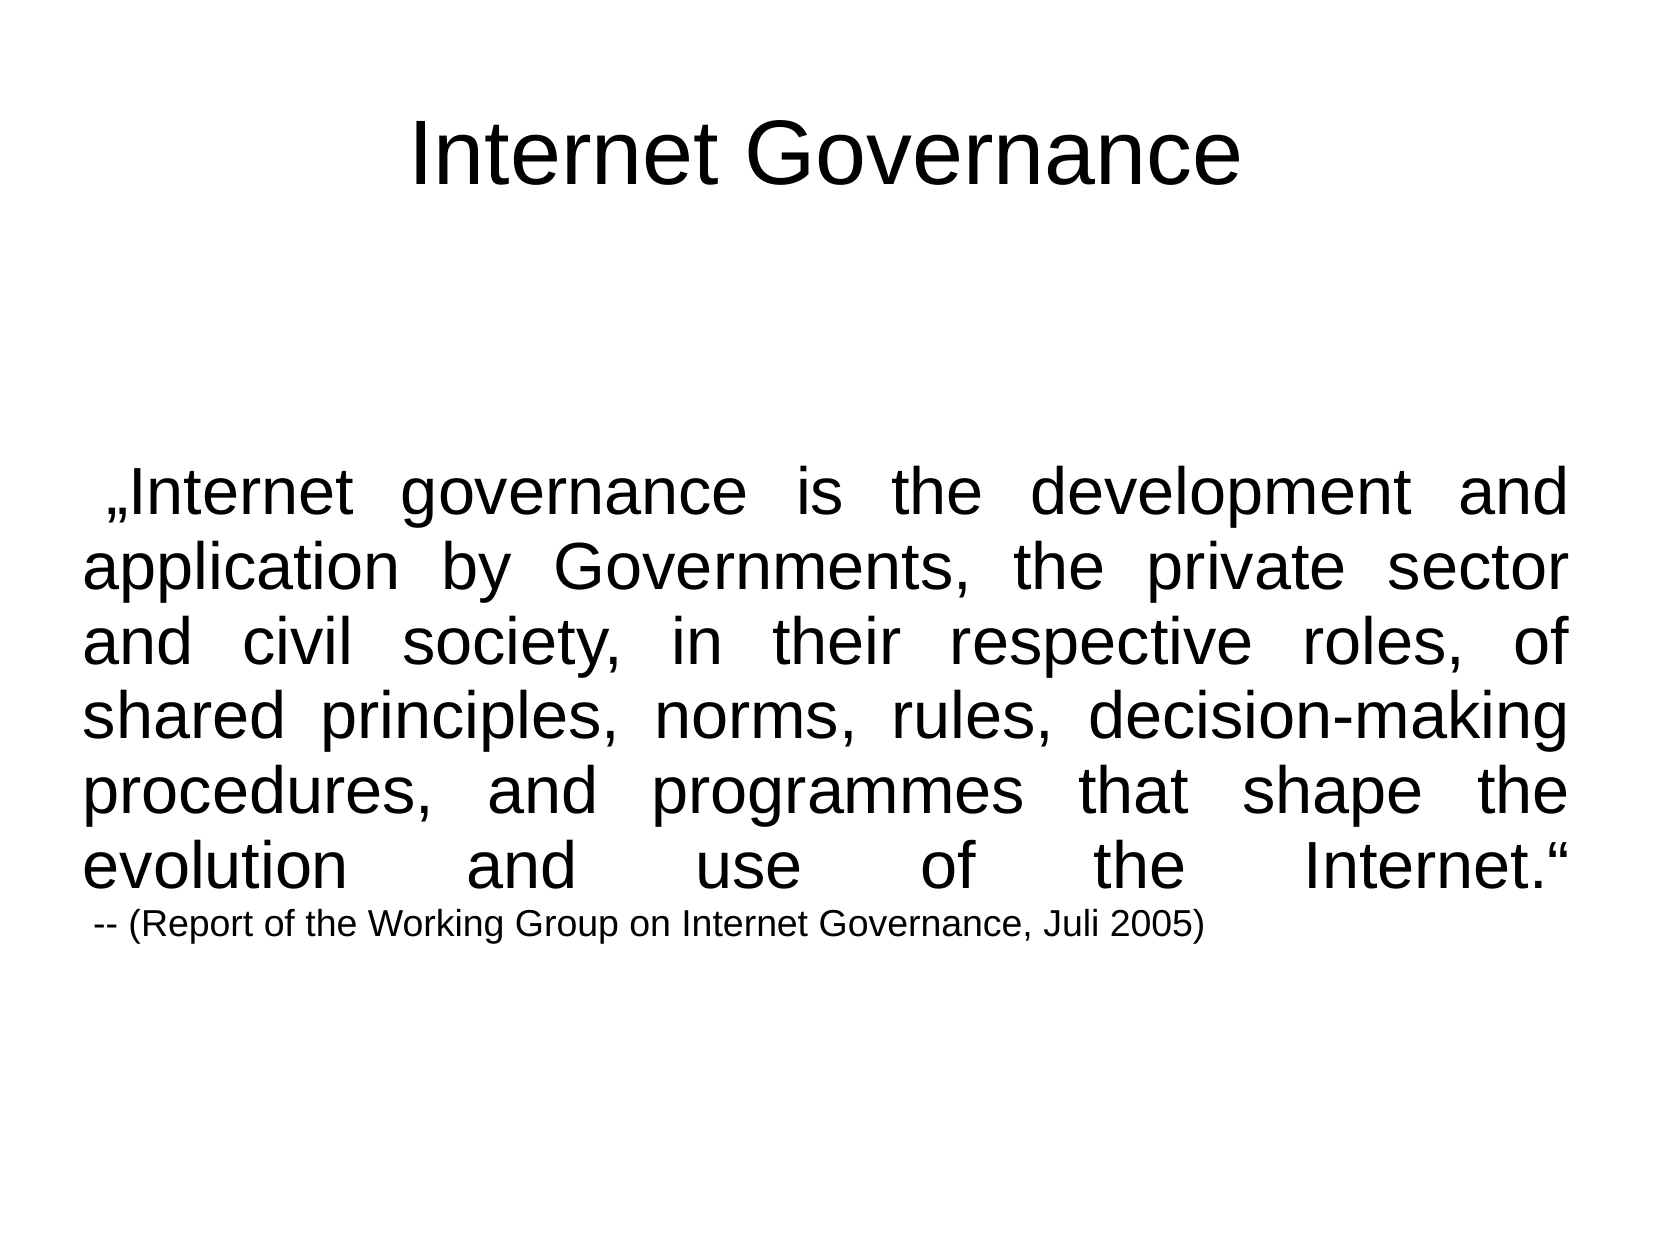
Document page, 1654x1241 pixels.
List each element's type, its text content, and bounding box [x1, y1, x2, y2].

subtitle „Internet governance is the development and application by Governments, the private sector and civil society, in their respective roles, of shared principles, norms, rules, decision-making procedures, and programmes that shape the evolution and use of the Internet.“ -- (Report of the Working Group on Internet Governance, Juli 2005) [82, 290, 1571, 1109]
title Internet Governance [82, 49, 1571, 257]
